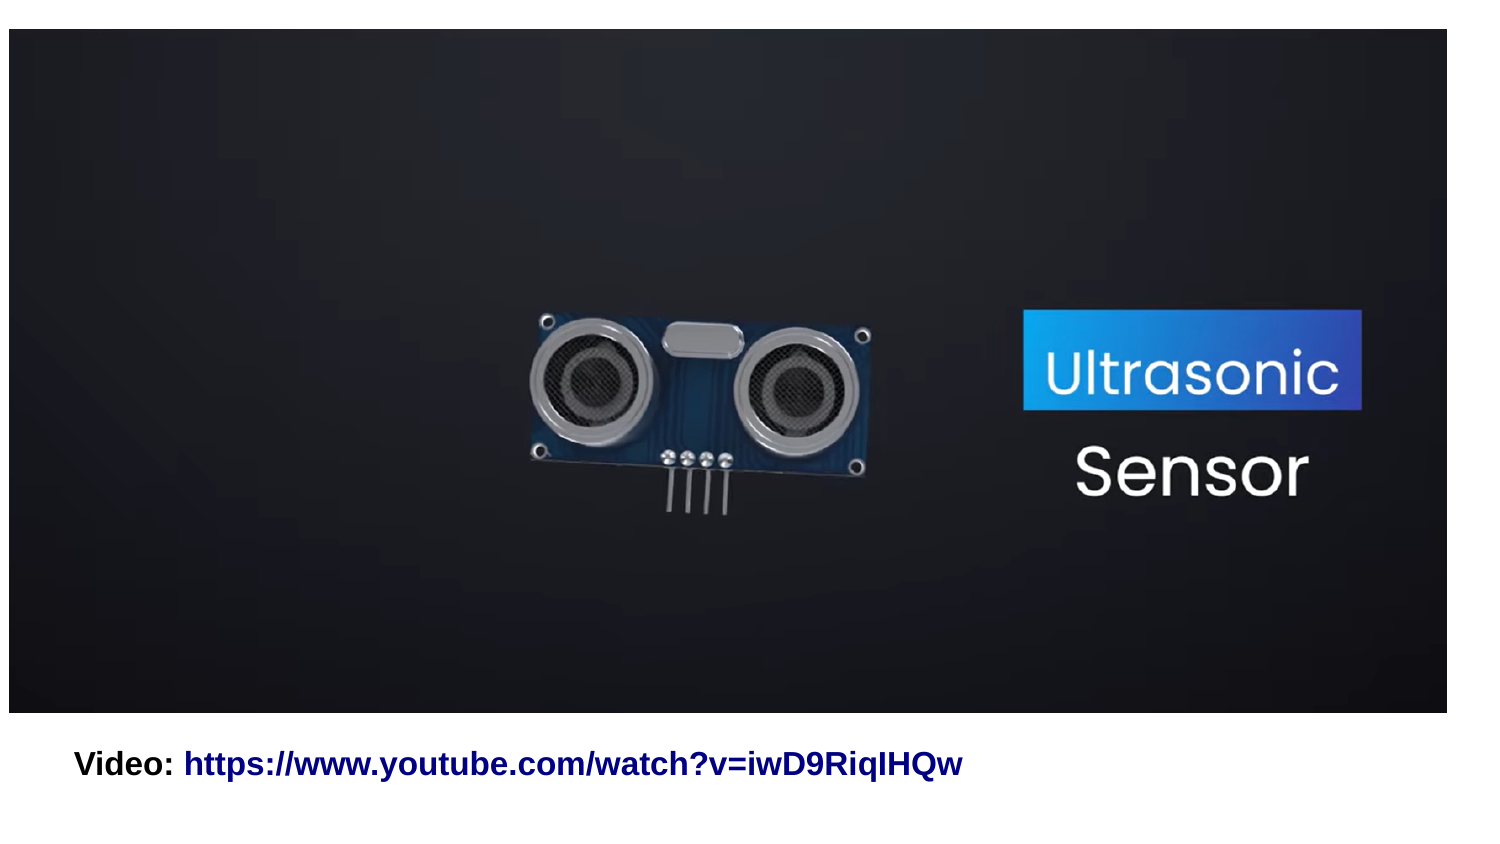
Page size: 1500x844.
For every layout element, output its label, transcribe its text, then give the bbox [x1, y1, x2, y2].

picture [9, 29, 1447, 714]
text_box Video: https://www.youtube.com/watch?v=iwD9RiqIHQw [59, 738, 1418, 837]
